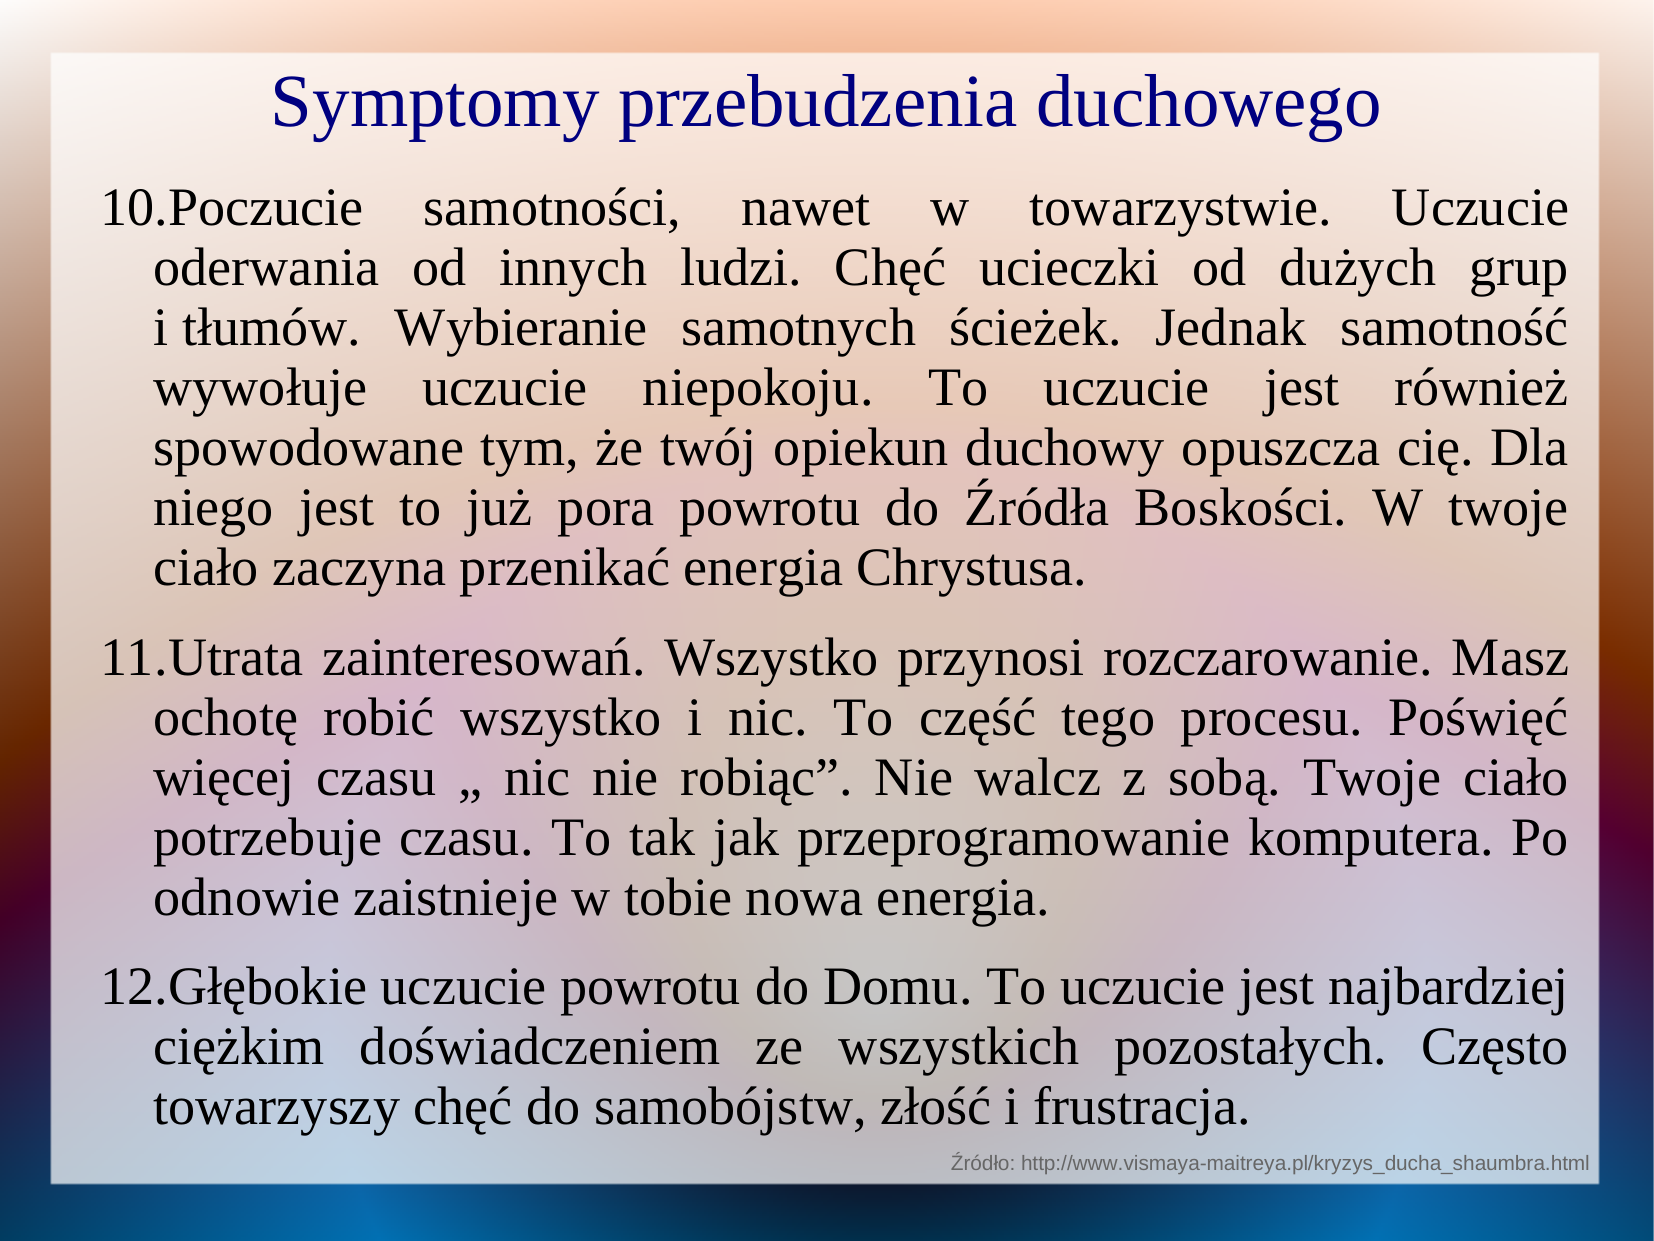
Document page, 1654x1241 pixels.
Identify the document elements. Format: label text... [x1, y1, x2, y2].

picture [0, 0, 1654, 1241]
text_box Źródło: http://www.vismaya-maitreya.pl/kryzys_ducha_shaumbra.html [944, 1146, 1596, 1182]
title Symptomy przebudzenia duchowego [82, 0, 1571, 177]
list Poczucie samotności, nawet w towarzystwie. Uczucie oderwania od innych ludzi. Chęć ucieczki od dużych grup i tłumów. Wybieranie samotnych ścieżek. Jednak samotność wywołuje uczucie niepokoju. To uczucie jest również spowodowane tym, że twój opiekun duchowy opuszcza cię. Dla niego jest to już pora powrotu do Źródła Boskości. W twoje ciało zaczyna przenikać energia Chrystusa. Utrata zainteresowań. Wszystko przynosi rozczarowanie. Masz ochotę robić wszystko i nic. To część tego procesu. Poświęć więcej czasu „ nic nie robiąc”. Nie walcz z sobą. Twoje ciało potrzebuje czasu. To tak jak przeprogramowanie komputera. Po odnowie zaistnieje w tobie nowa energia. Głębokie uczucie powrotu do Domu. To uczucie jest najbardziej ciężkim doświadczeniem ze wszystkich pozostałych. Często towarzyszy chęć do samobójstw, złość i frustracja. [82, 177, 1571, 1182]
